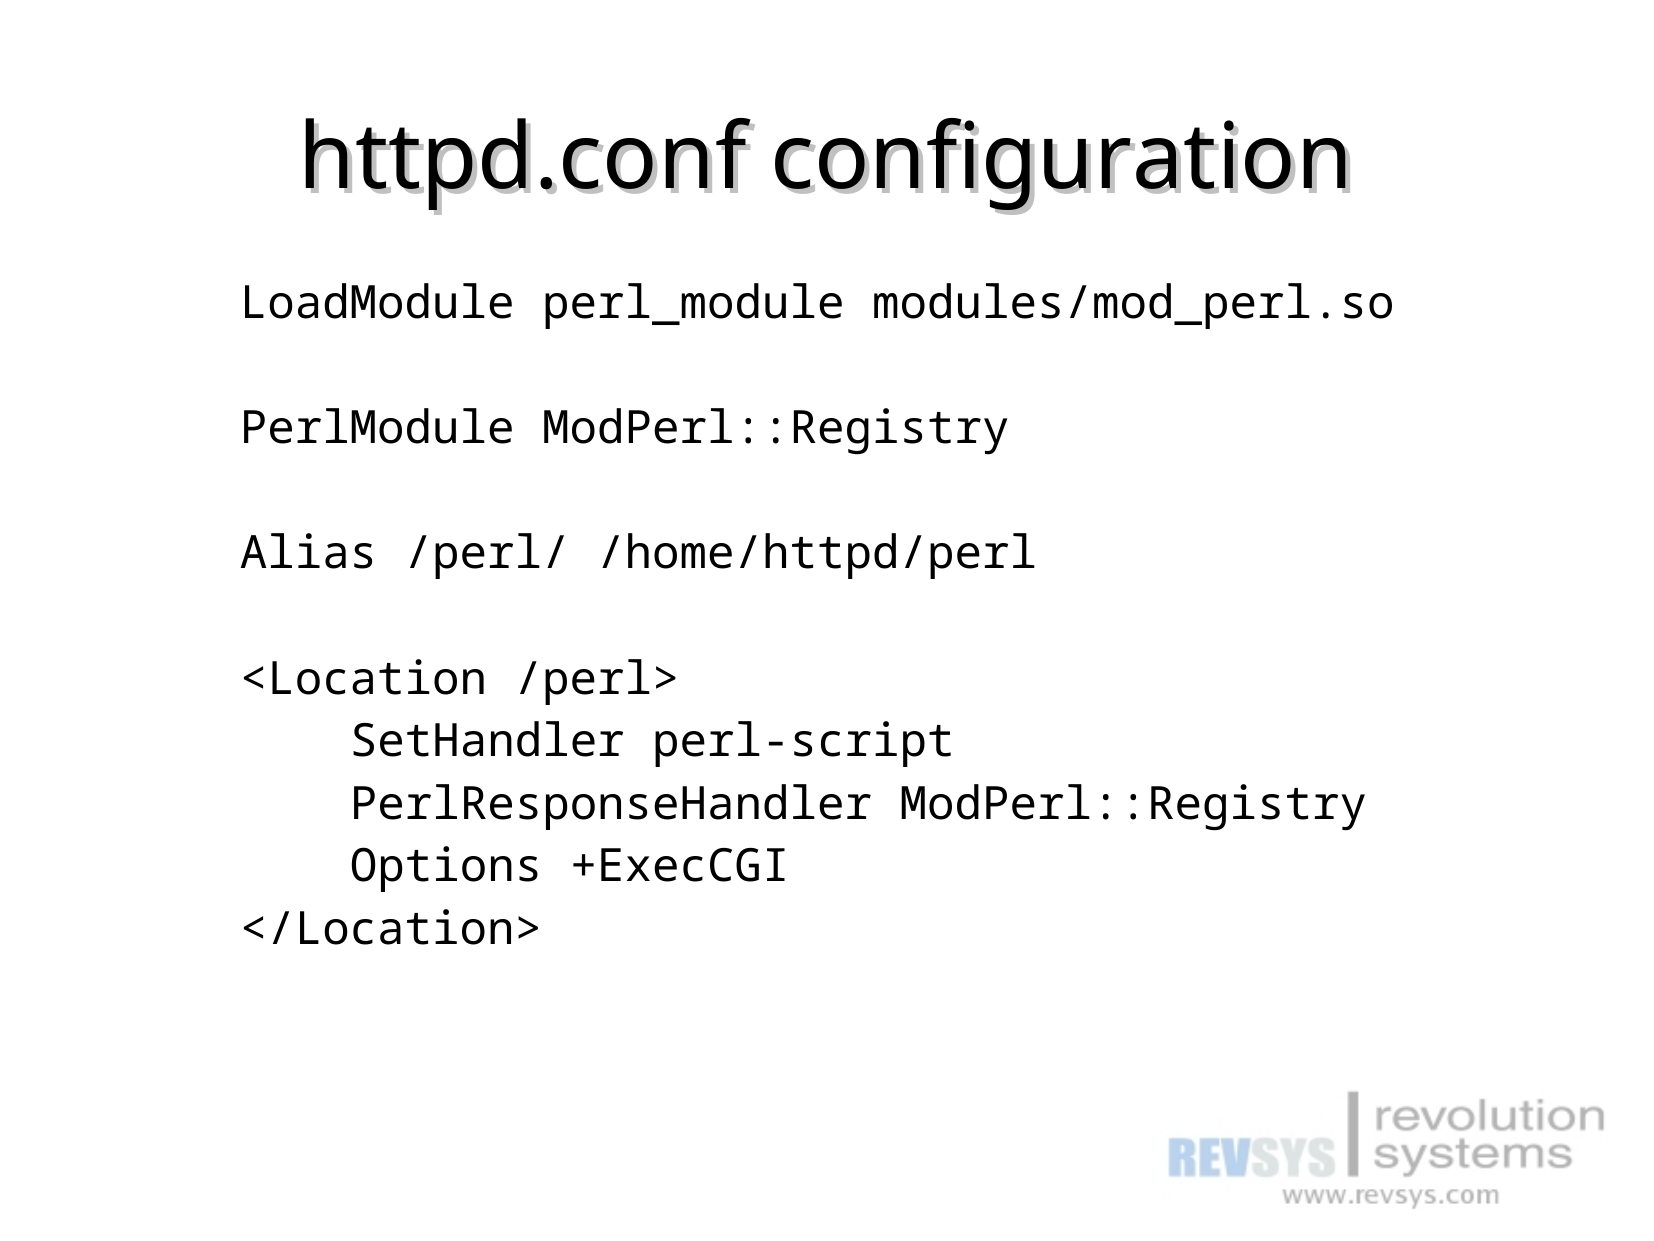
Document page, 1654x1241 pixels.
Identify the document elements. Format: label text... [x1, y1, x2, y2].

title httpd.conf configuration [82, 49, 1571, 257]
picture [1162, 1087, 1613, 1211]
text_box LoadModule perl_module modules/mod_perl.so PerlModule ModPerl::Registry Alias /perl/ /home/httpd/perl <Location /perl> SetHandler perl-script PerlResponseHandler ModPerl::Registry Options +ExecCGI </Location> [225, 262, 1463, 1036]
